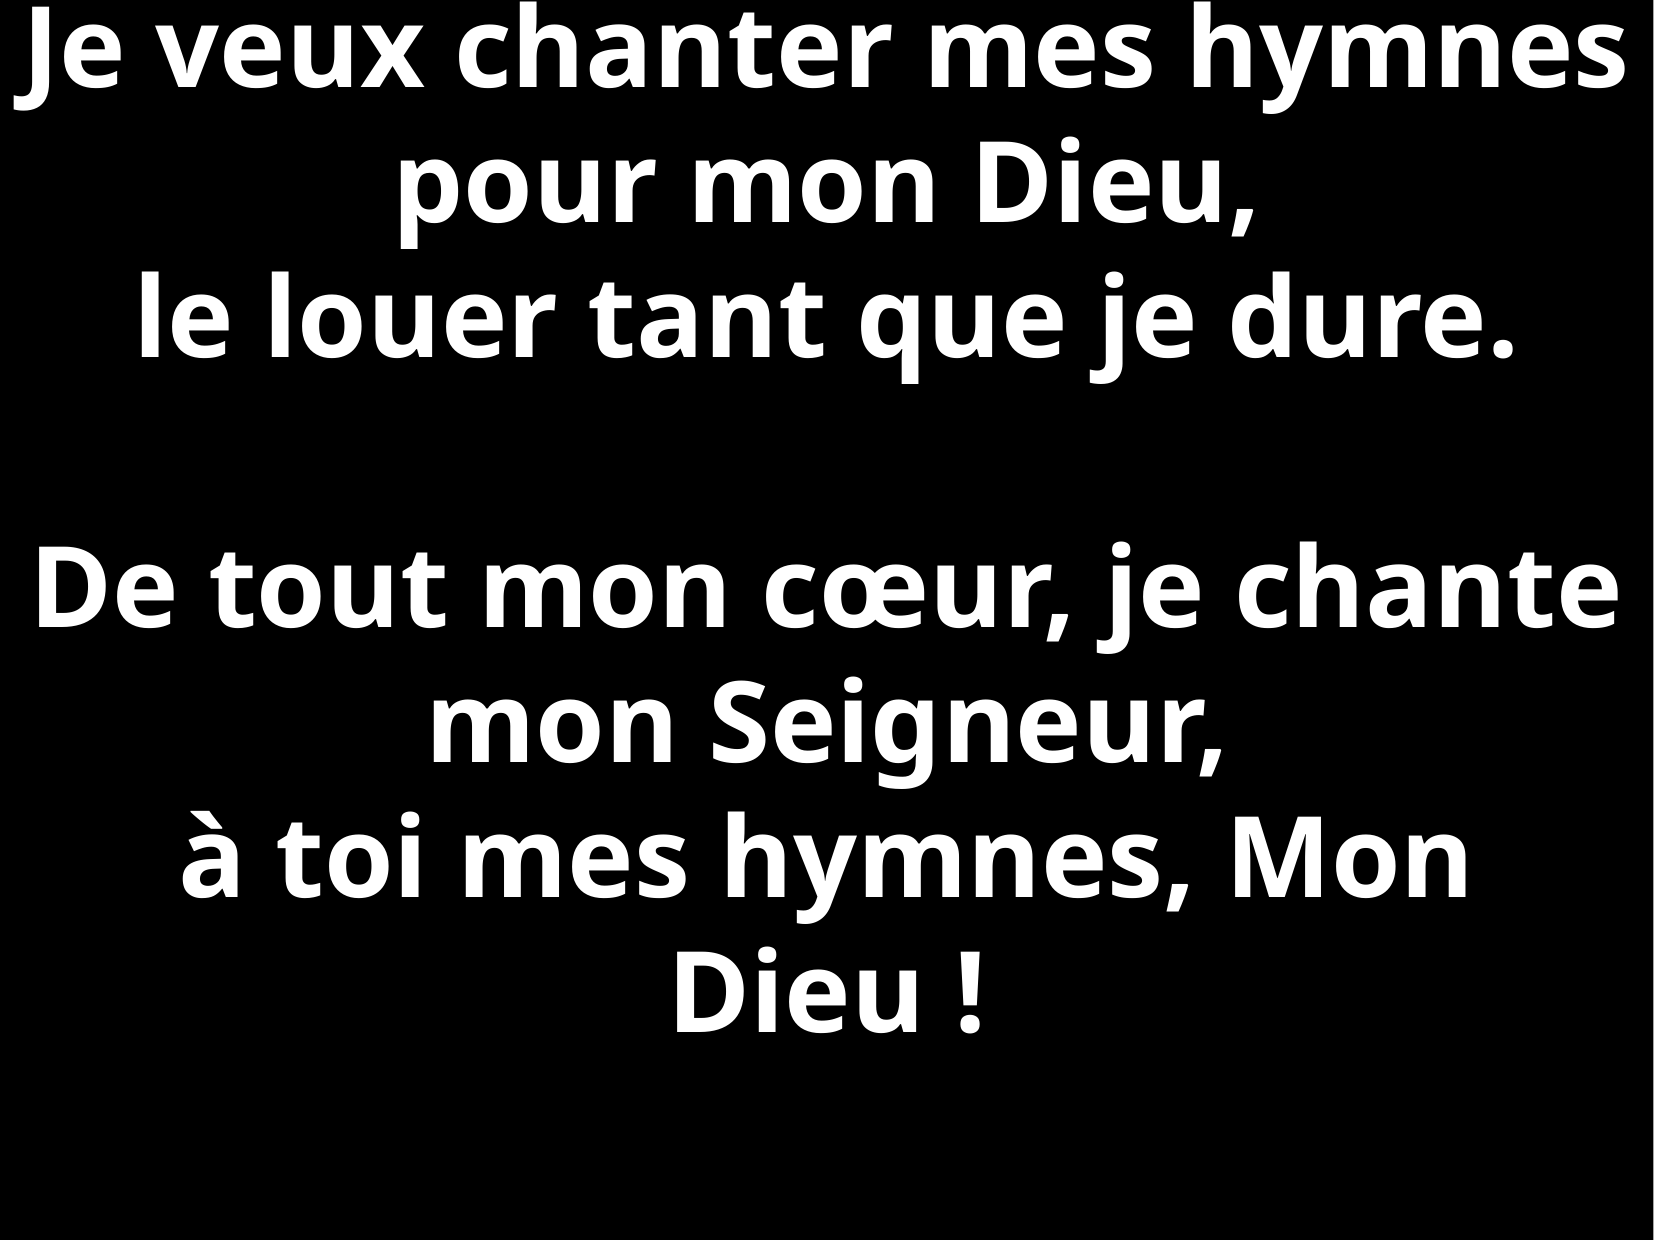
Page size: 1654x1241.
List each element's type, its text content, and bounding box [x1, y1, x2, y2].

text_box Je veux chanter mes hymnes pour mon Dieu, le louer tant que je dure. De tout mon cœur, je chante mon Seigneur, à toi mes hymnes, Mon Dieu ! [0, 88, 1654, 1211]
